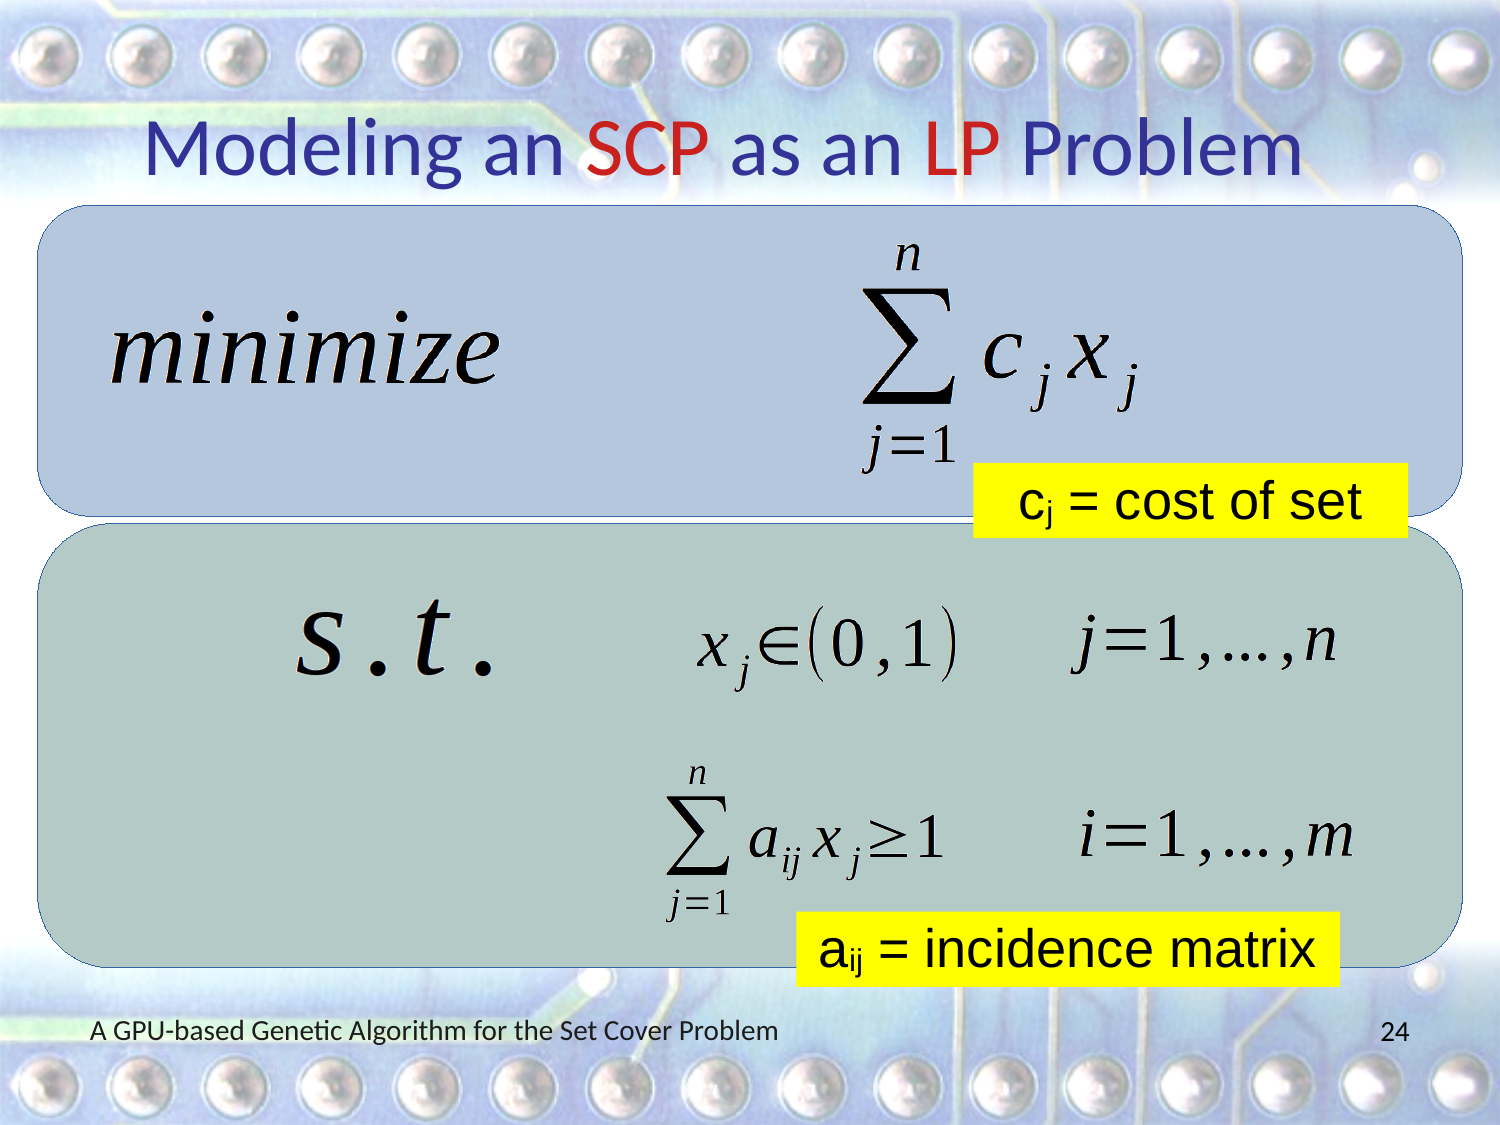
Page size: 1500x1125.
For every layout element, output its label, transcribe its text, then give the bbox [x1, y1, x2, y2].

picture [0, 884, 1500, 1125]
picture [1032, 593, 1375, 687]
text_box [37, 523, 1463, 968]
picture [1070, 799, 1369, 877]
picture [829, 227, 1165, 488]
picture [57, 279, 557, 413]
picture [244, 567, 539, 715]
picture [662, 584, 995, 713]
picture [628, 747, 949, 942]
text_box [37, 205, 1463, 517]
slide_number A GPU-based Genetic Algorithm for the Set Cover Problem [74, 979, 1113, 1055]
text_box aij = incidence matrix [796, 911, 1340, 987]
text_box cj = cost of set [973, 462, 1409, 539]
picture [0, 0, 1500, 261]
title Modeling an SCP as an LP Problem [75, 89, 1425, 195]
